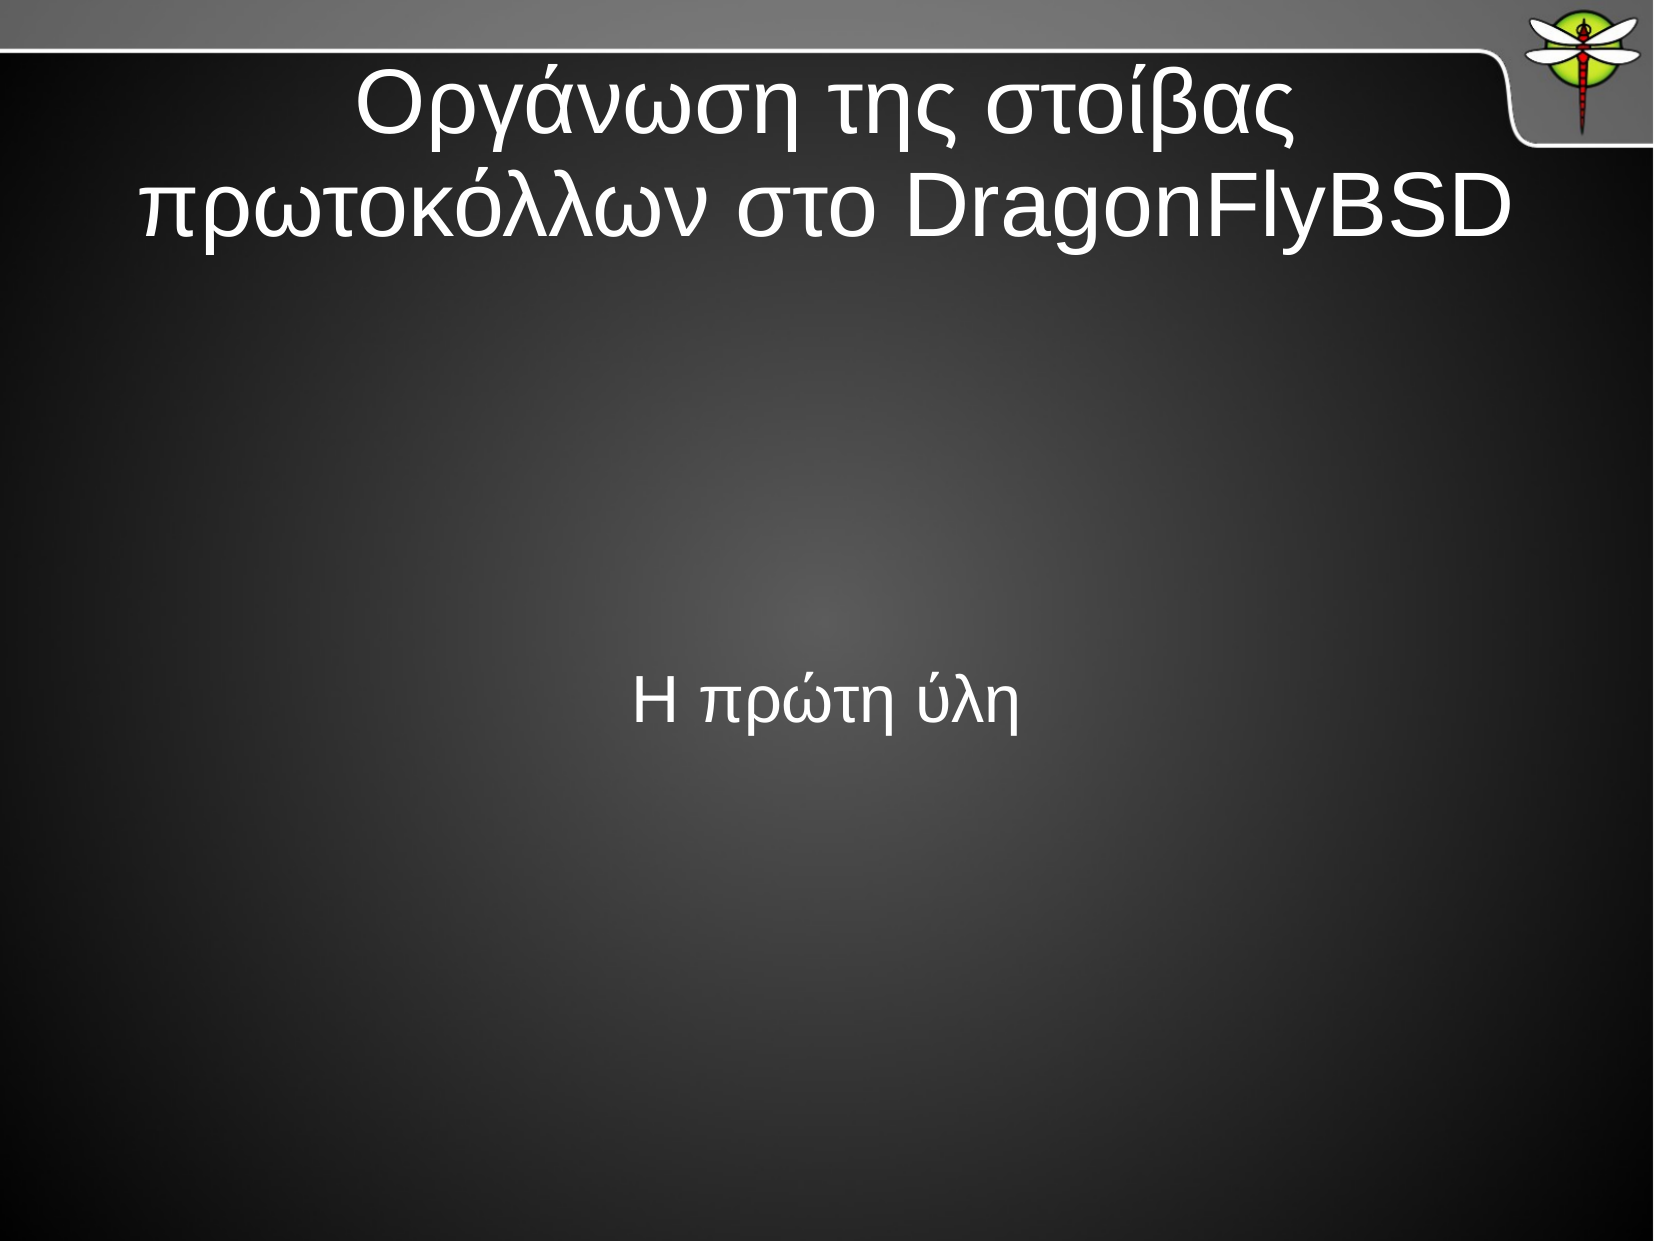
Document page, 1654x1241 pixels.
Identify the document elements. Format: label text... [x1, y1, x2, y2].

picture [0, 0, 1654, 1241]
subtitle Η πρώτη ύλη [82, 297, 1571, 1102]
title Οργάνωση της στοίβας πρωτοκόλλων στο DragonFlyBSD [82, 49, 1571, 257]
